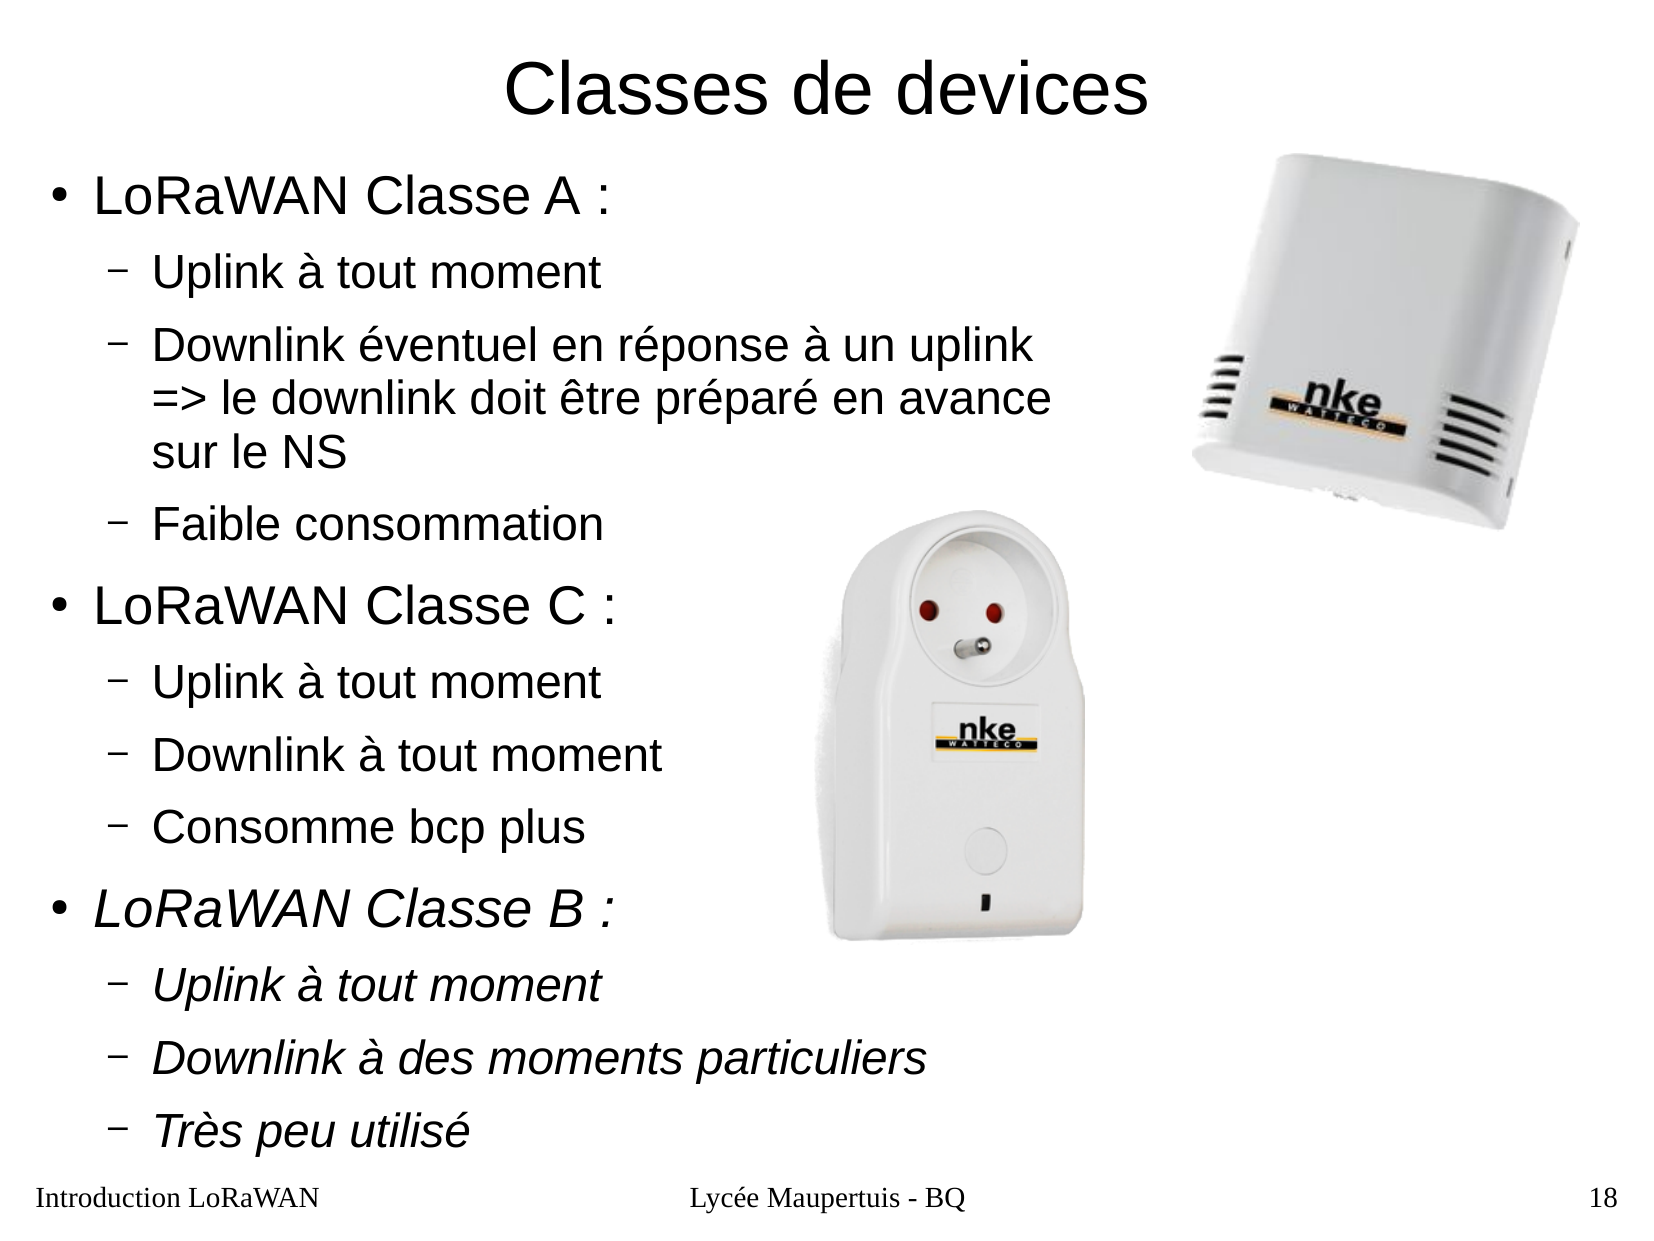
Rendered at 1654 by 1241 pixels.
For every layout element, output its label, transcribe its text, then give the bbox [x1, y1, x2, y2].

picture [1192, 153, 1580, 532]
title Classes de devices [35, 35, 1619, 142]
list LoRaWAN Classe A : Uplink à tout moment Downlink éventuel en réponse à un uplink => le downlink doit être préparé en avance sur le NS Faible consommation LoRaWAN Classe C : Uplink à tout moment Downlink à tout moment Consomme bcp plus LoRaWAN Classe B : Uplink à tout moment Downlink à des moments particuliers Très peu utilisé [35, 165, 1619, 1170]
picture [814, 510, 1085, 945]
